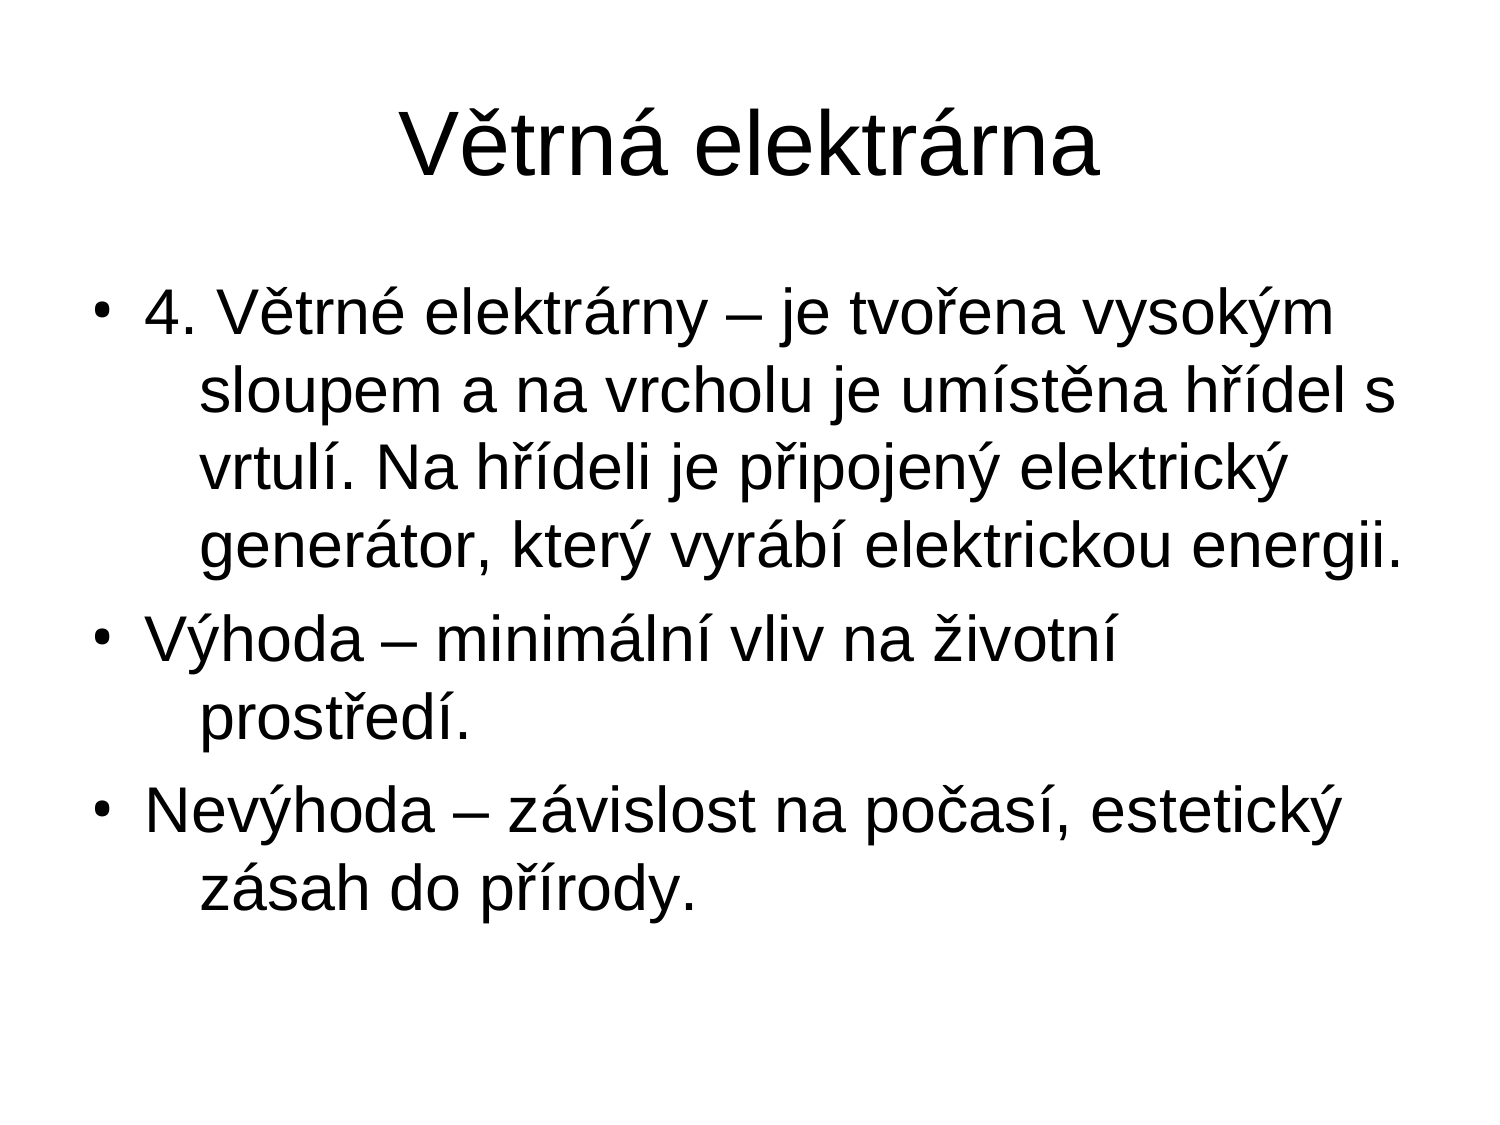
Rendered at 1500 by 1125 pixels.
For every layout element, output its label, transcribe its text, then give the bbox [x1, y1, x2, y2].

title Větrná elektrárna [75, 45, 1426, 233]
list 4. Větrné elektrárny – je tvořena vysokým sloupem a na vrcholu je umístěna hřídel s vrtulí. Na hřídeli je připojený elektrický generátor, který vyrábí elektrickou energii. Výhoda – minimální vliv na životní prostředí. Nevýhoda – závislost na počasí, estetický zásah do přírody. [75, 262, 1426, 1005]
